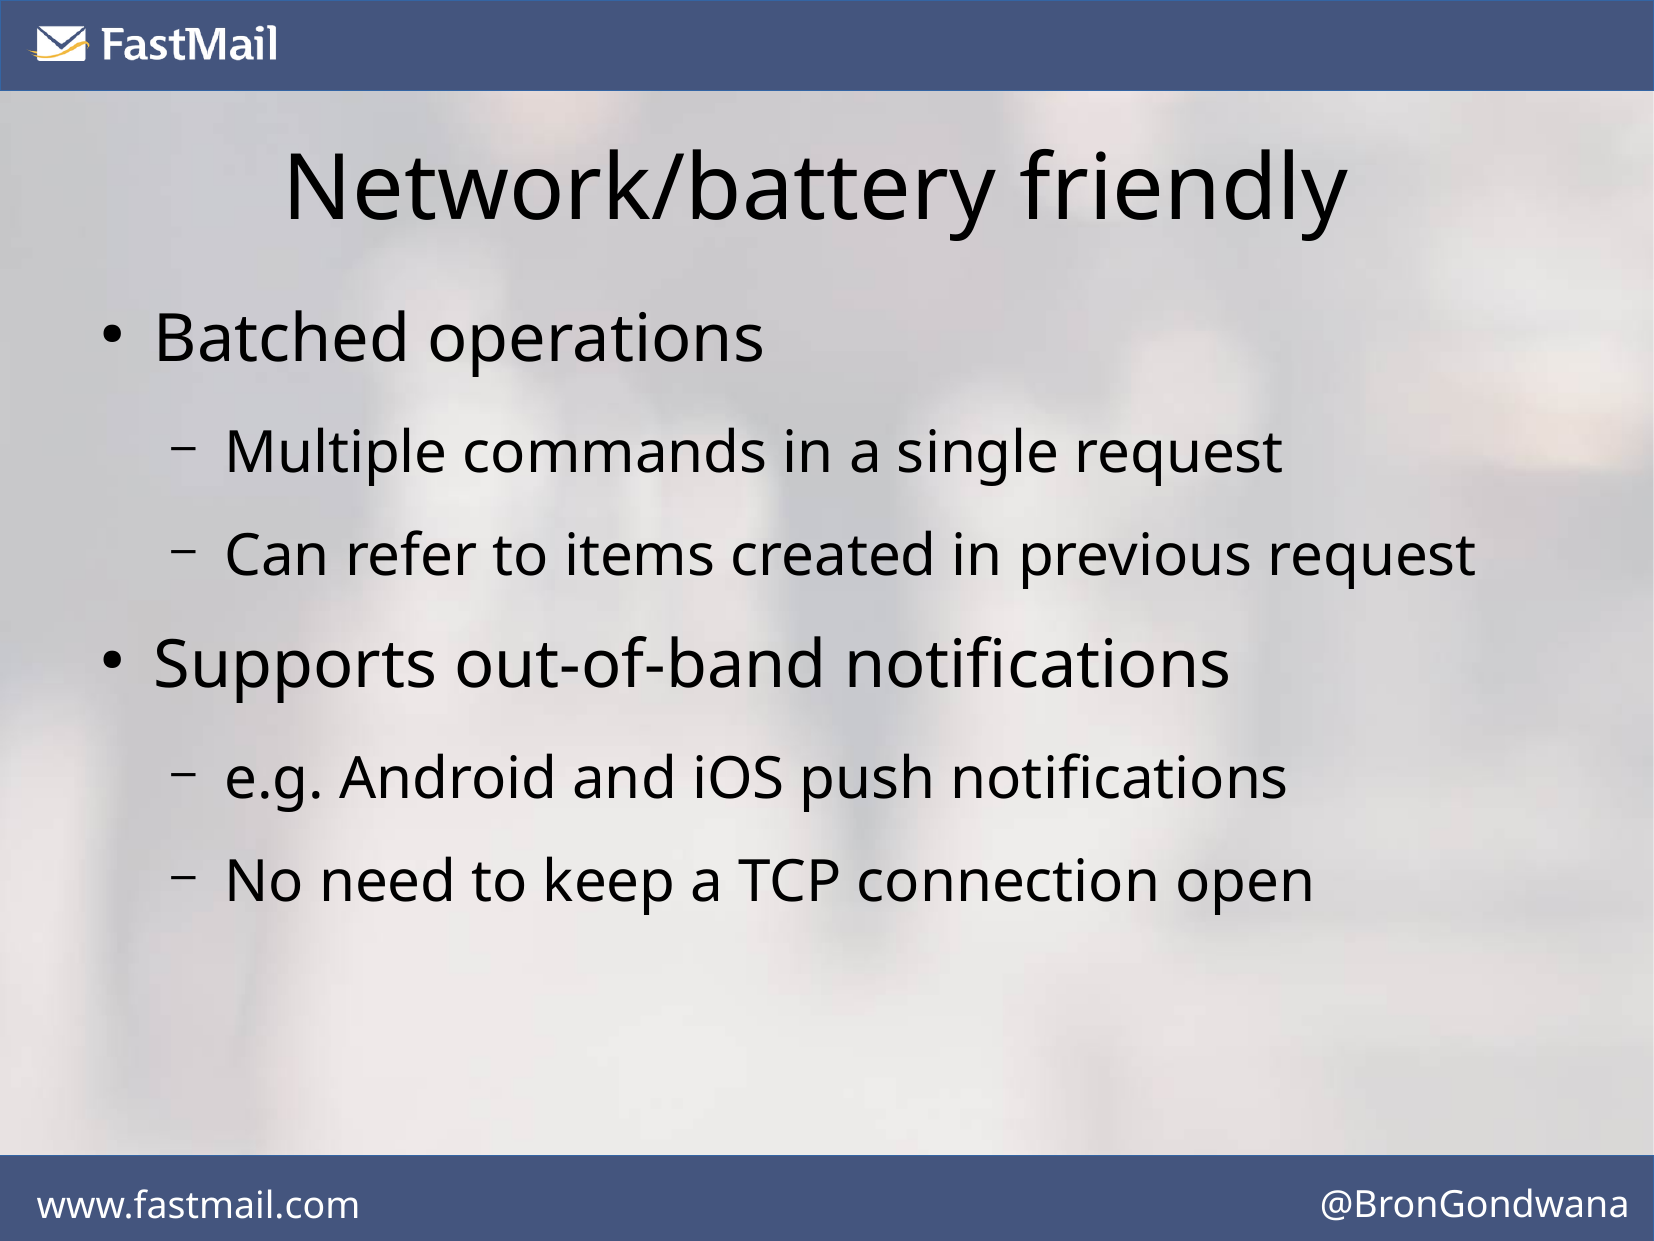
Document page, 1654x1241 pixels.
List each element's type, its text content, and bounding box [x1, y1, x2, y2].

title Network/battery friendly [71, 101, 1561, 267]
picture [0, 91, 1654, 1155]
list Batched operations Multiple commands in a single request Can refer to items created in previous request Supports out-of-band notifications e.g. Android and iOS push notifications No need to keep a TCP connection open [82, 290, 1571, 1010]
picture [26, 8, 302, 78]
